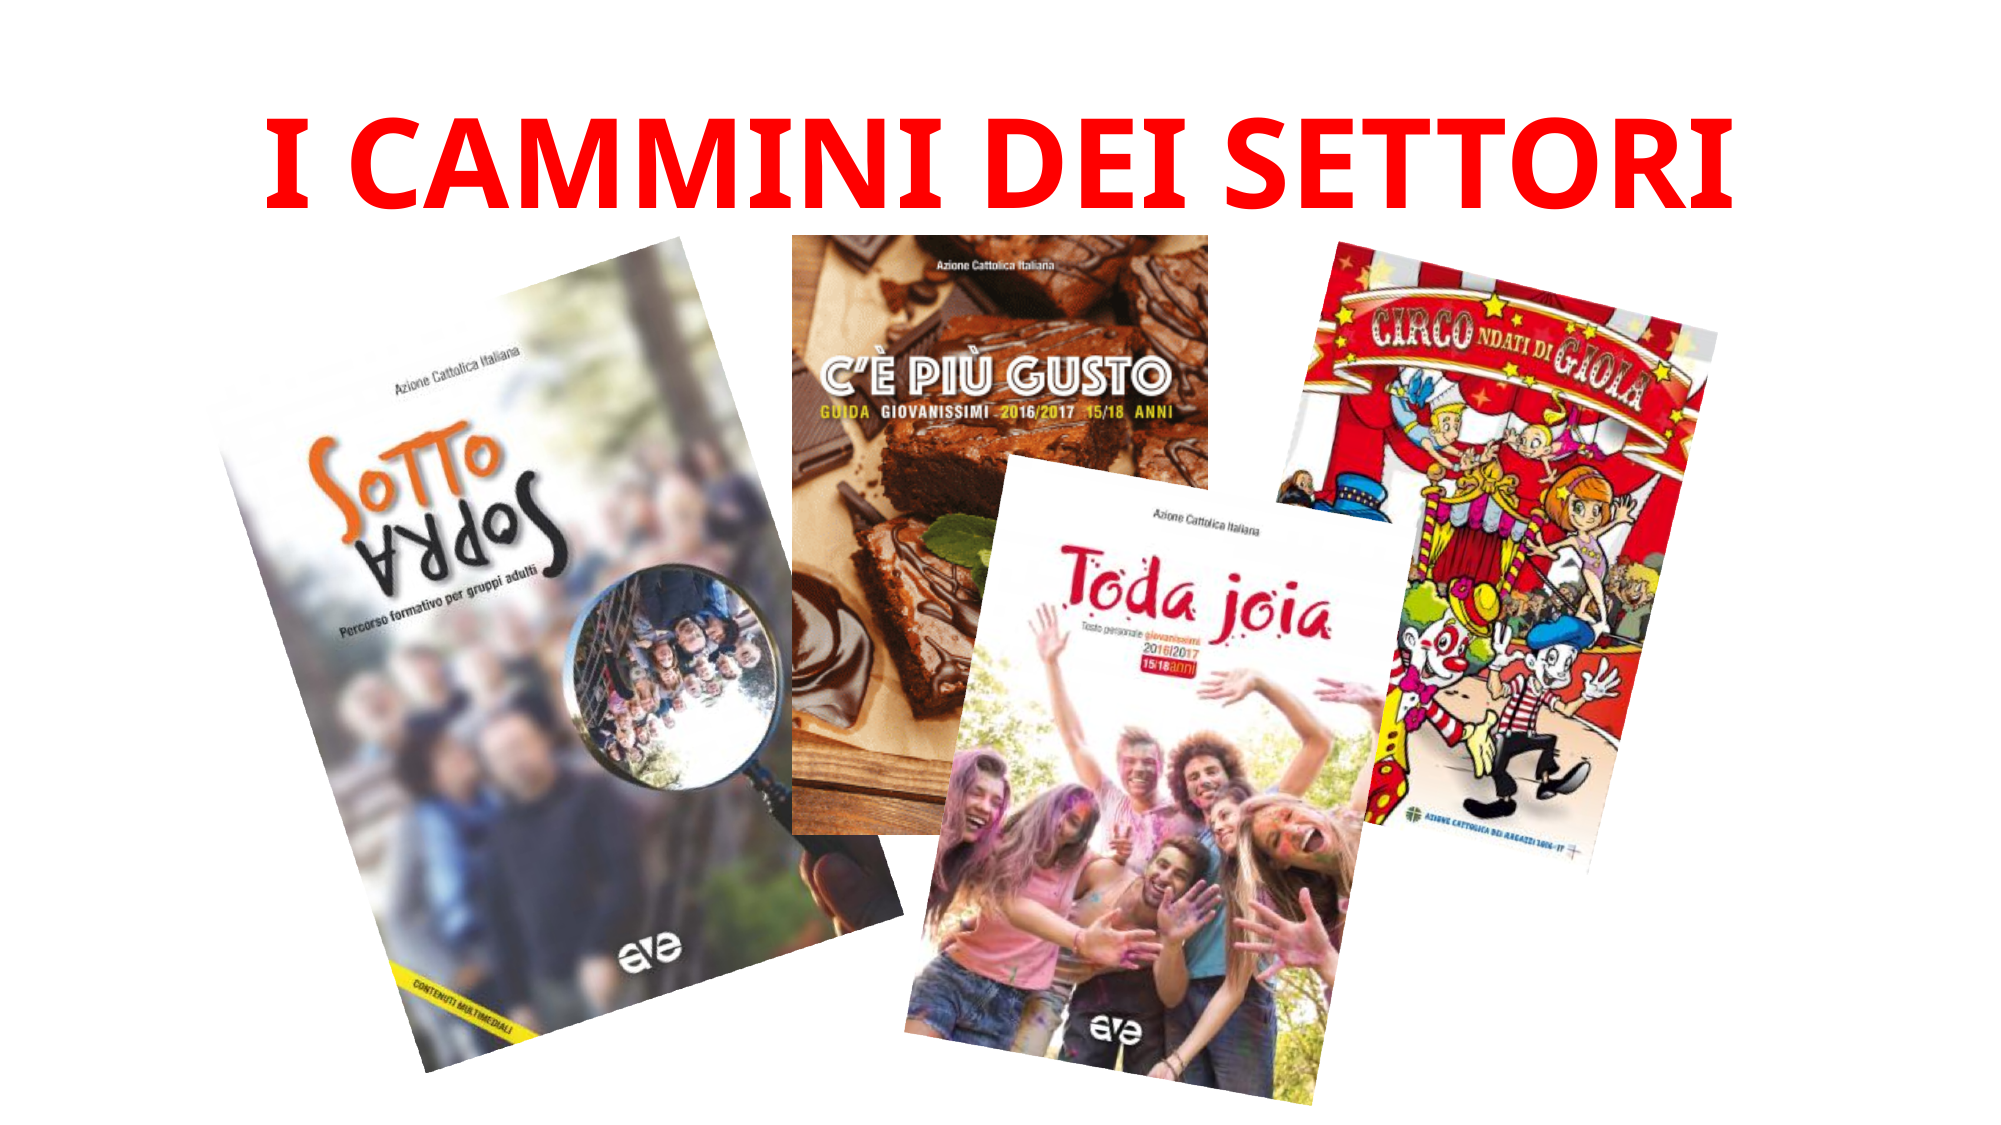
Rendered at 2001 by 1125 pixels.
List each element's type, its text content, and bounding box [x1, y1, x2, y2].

picture [200, 235, 1718, 1106]
title I CAMMINI DEI SETTORI [137, 59, 1863, 278]
